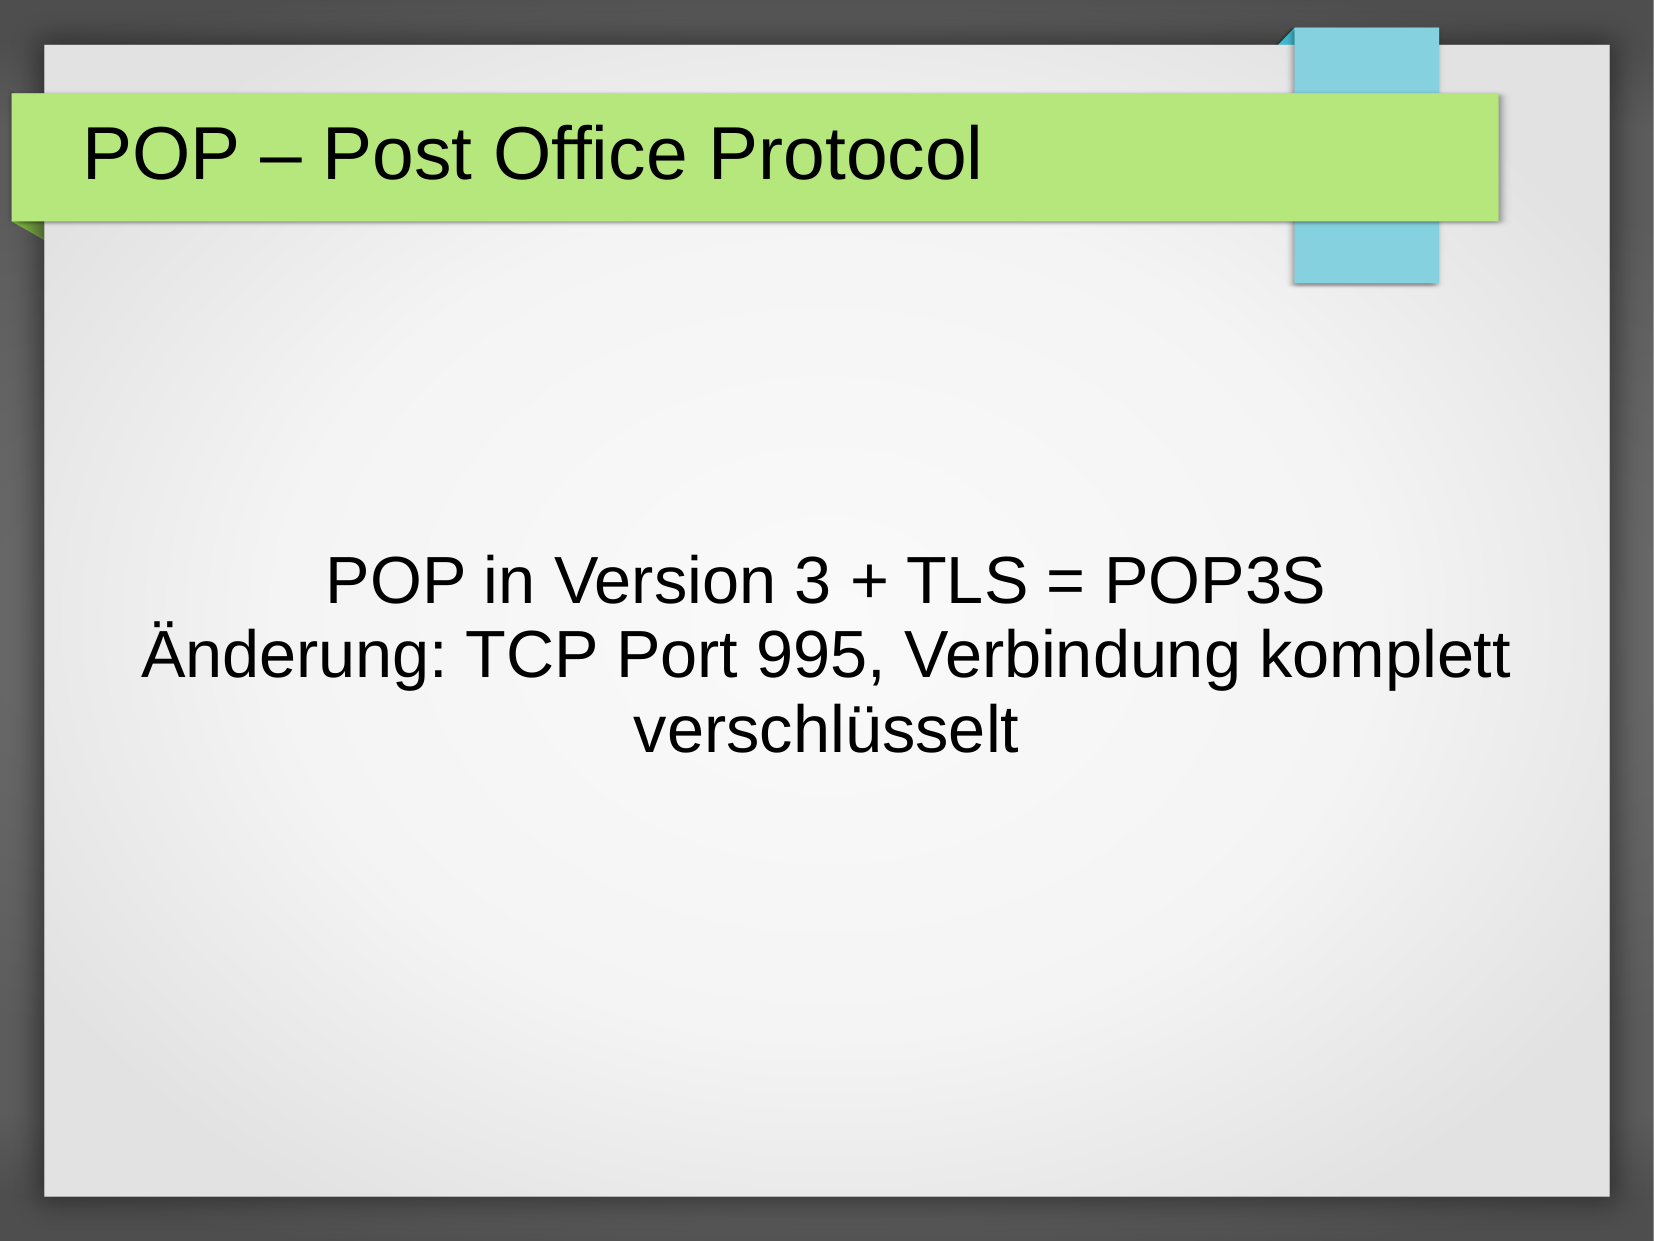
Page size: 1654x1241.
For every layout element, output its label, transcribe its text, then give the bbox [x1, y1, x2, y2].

title POP – Post Office Protocol [82, 94, 1264, 213]
picture [0, 0, 1654, 1241]
subtitle POP in Version 3 + TLS = POP3S Änderung: TCP Port 995, Verbindung komplett verschlüsselt [82, 295, 1571, 1015]
